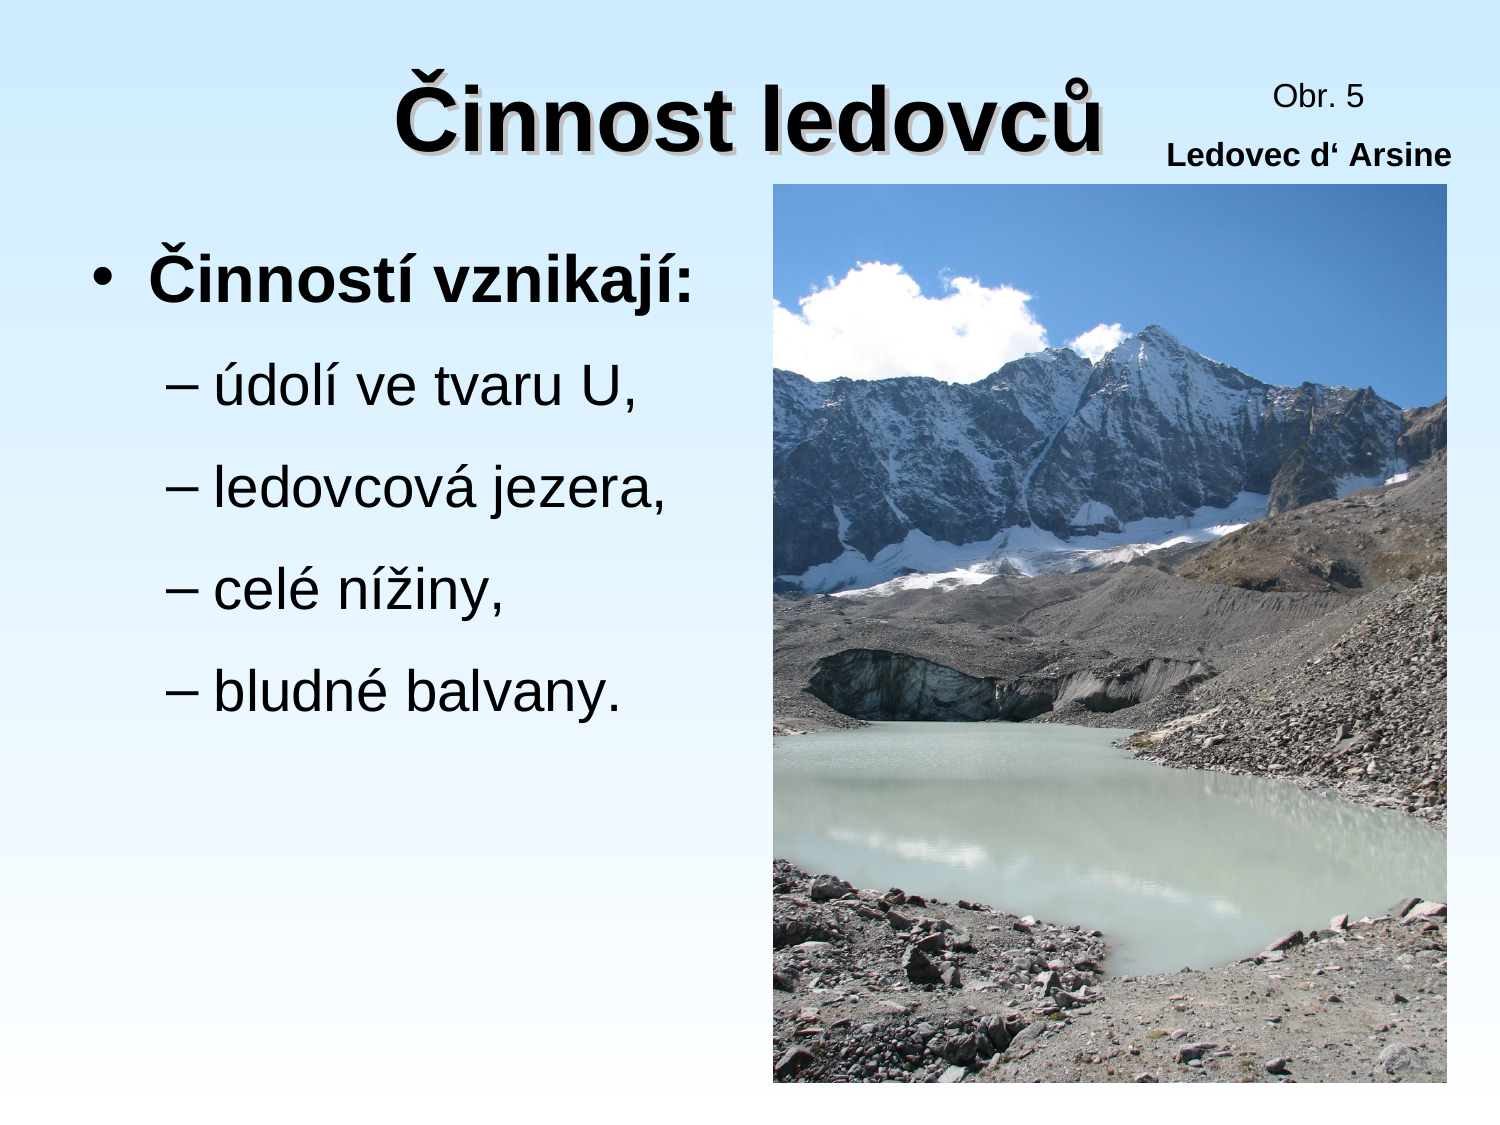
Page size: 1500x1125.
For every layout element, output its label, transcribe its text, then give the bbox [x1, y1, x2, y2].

text_box Ledovec d‘ Arsine [1151, 125, 1471, 181]
text_box Obr. 5 [1257, 66, 1412, 122]
title Činnost ledovců [75, 45, 1426, 185]
picture [773, 184, 1447, 1083]
list Činností vznikají: údolí ve tvaru U, ledovcová jezera, celé nížiny, bludné balvany. [76, 207, 773, 740]
